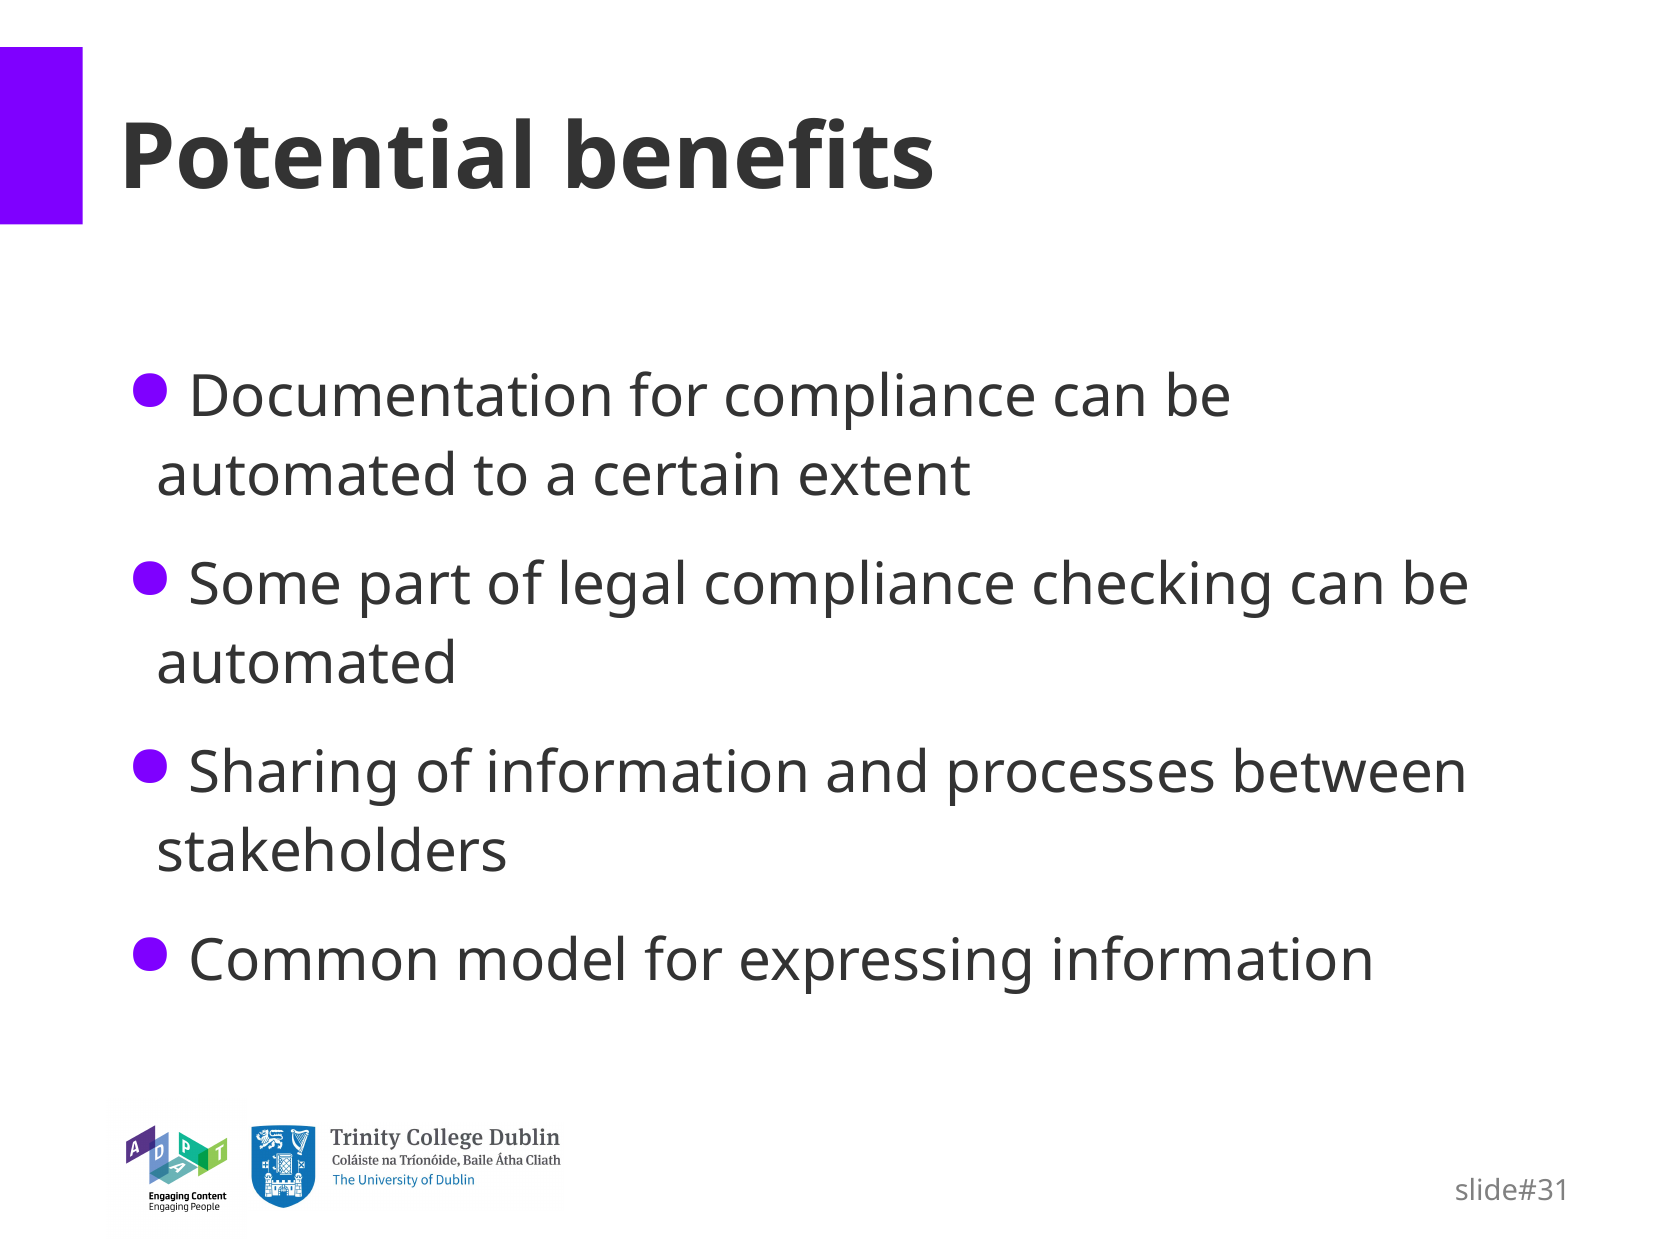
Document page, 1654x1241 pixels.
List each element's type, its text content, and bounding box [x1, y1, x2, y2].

picture [248, 1122, 564, 1211]
picture [106, 1098, 247, 1239]
title Potential benefits [118, 49, 1571, 257]
list Documentation for compliance can be automated to a certain extent Some part of legal compliance checking can be automated Sharing of information and processes between stakeholders Common model for expressing information [118, 354, 1536, 1074]
